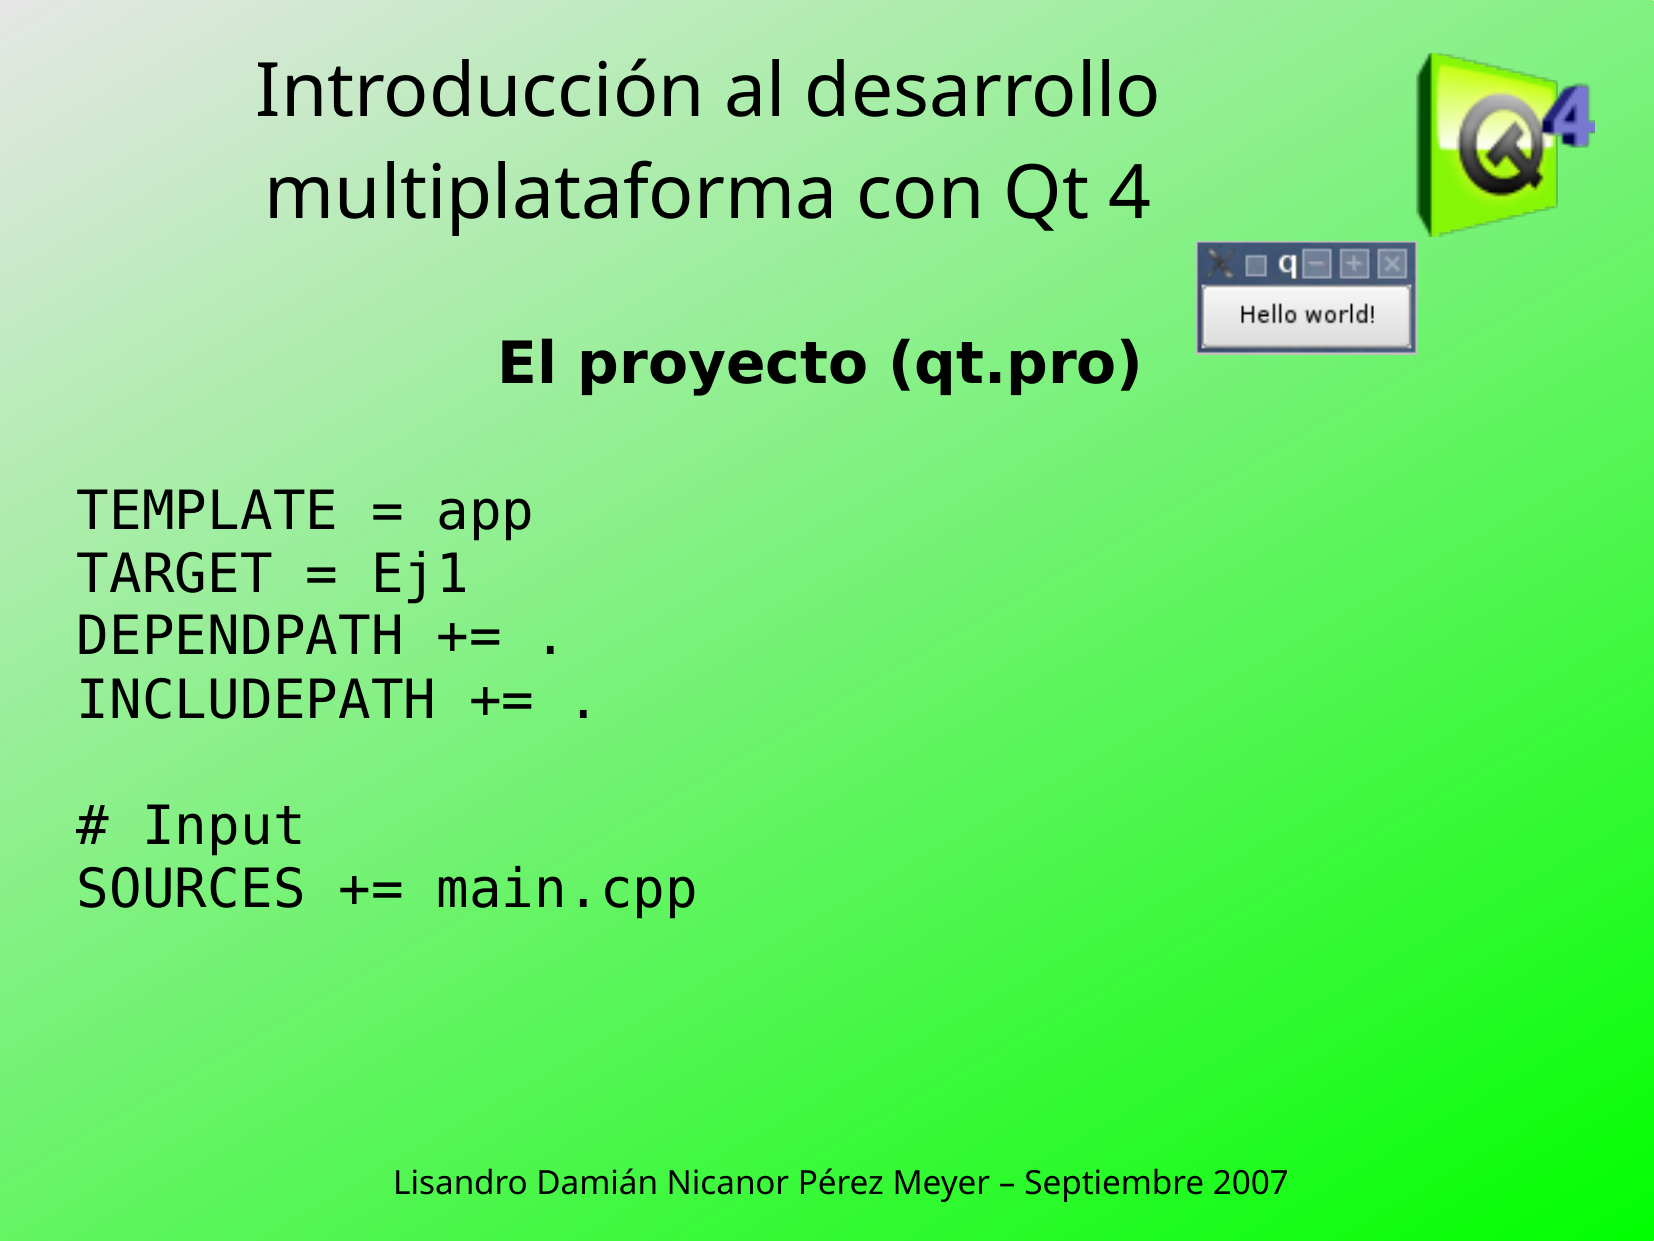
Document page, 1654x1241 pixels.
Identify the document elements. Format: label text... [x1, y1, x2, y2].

title Introducción al desarrollo multiplataforma con Qt 4 [147, 11, 1270, 266]
text_box Lisandro Damián Nicanor Pérez Meyer – Septiembre 2007 [88, 1151, 1595, 1213]
subtitle El proyecto (qt.pro) TEMPLATE = app TARGET = Ej1 DEPENDPATH += . INCLUDEPATH += . # Input SOURCES += main.cpp [76, 328, 1565, 1042]
picture [1196, 241, 1418, 355]
picture [1412, 53, 1595, 237]
